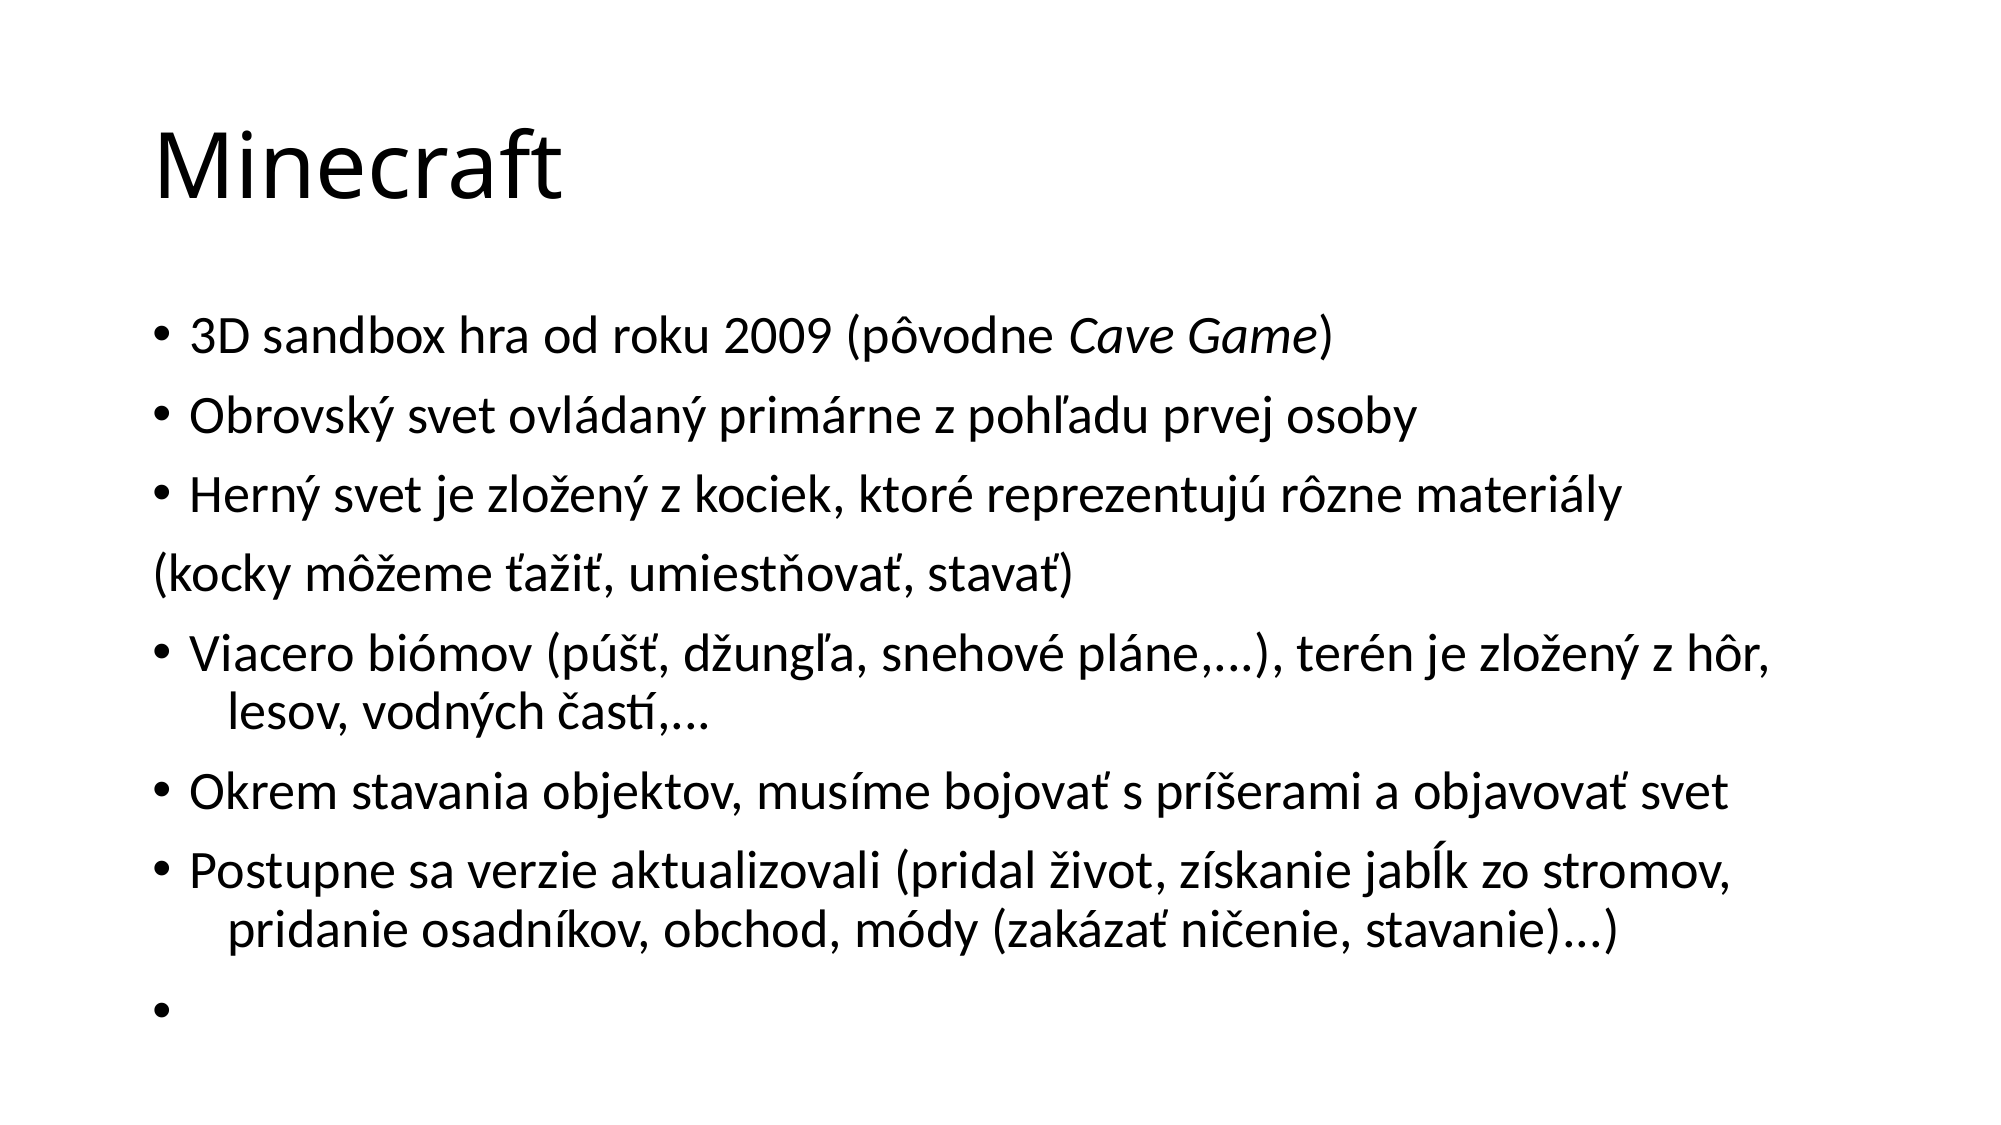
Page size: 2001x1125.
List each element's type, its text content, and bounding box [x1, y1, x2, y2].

list 3D sandbox hra od roku 2009 (pôvodne Cave Game) Obrovský svet ovládaný primárne z pohľadu prvej osoby Herný svet je zložený z kociek, ktoré reprezentujú rôzne materiály (kocky môžeme ťažiť, umiestňovať, stavať) Viacero biómov (púšť, džungľa, snehové pláne,...), terén je zložený z hôr, lesov, vodných častí,... Okrem stavania objektov, musíme bojovať s príšerami a objavovať svet Postupne sa verzie aktualizovali (pridal život, získanie jabĺk zo stromov, pridanie osadníkov, obchod, módy (zakázať ničenie, stavanie)...) [137, 299, 1863, 1014]
title Minecraft [137, 59, 1863, 278]
